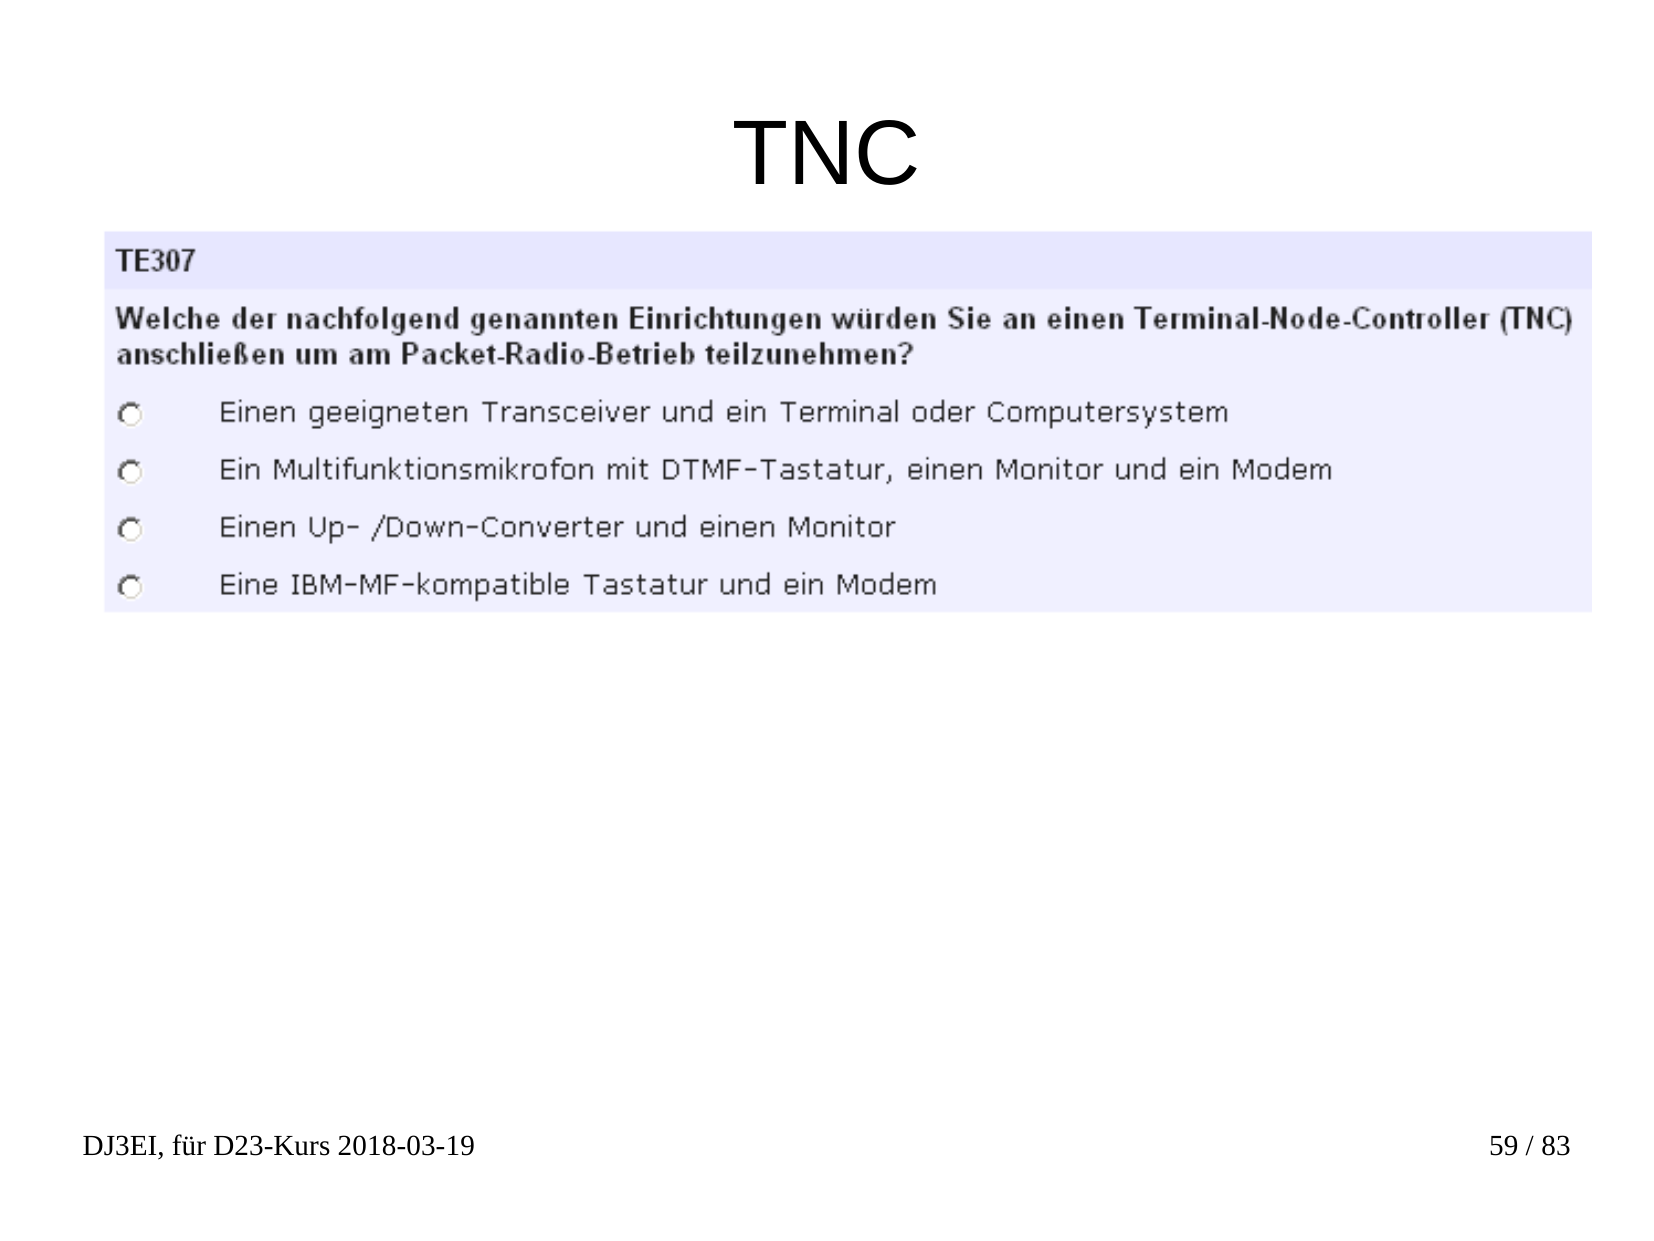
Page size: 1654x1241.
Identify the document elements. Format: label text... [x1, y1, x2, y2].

picture [94, 221, 1592, 626]
title TNC [82, 49, 1571, 257]
